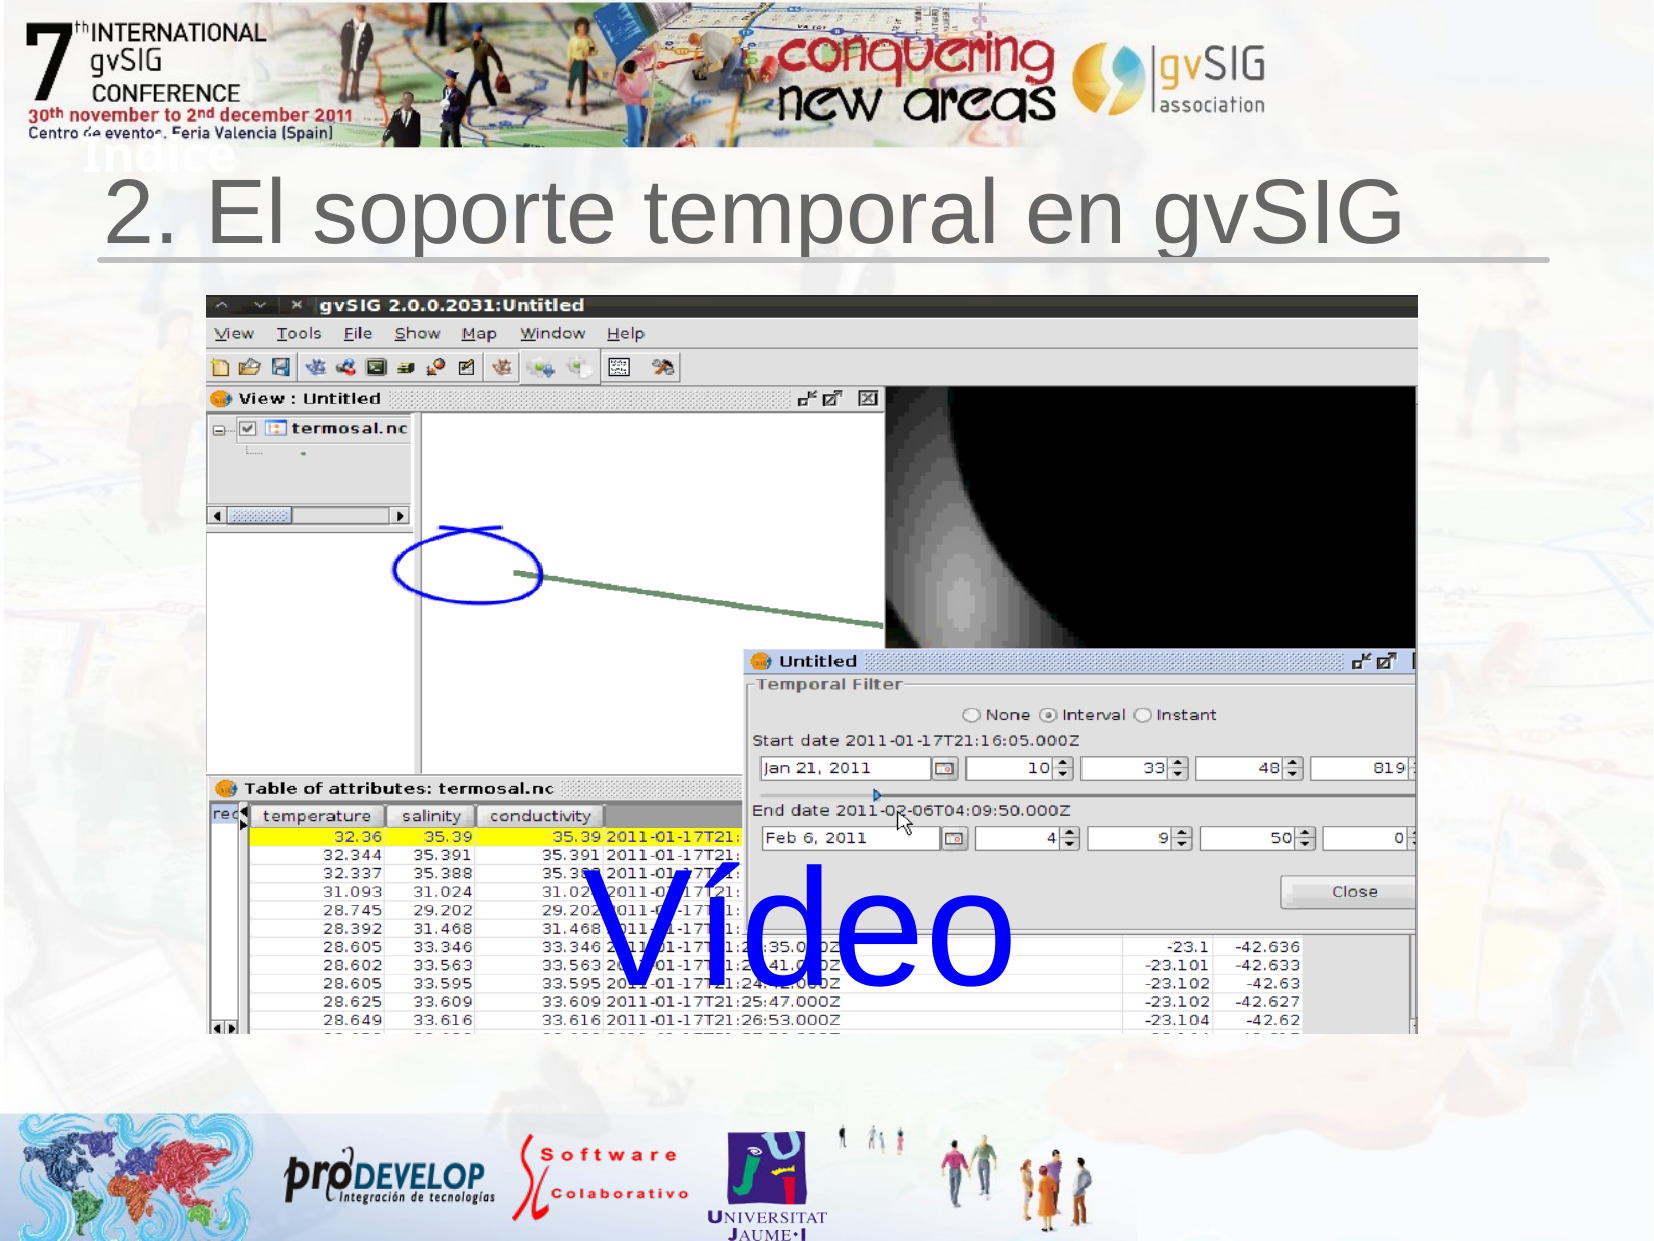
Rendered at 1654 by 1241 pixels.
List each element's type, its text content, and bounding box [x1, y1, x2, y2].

text_box 2. El soporte temporal en gvSIG [88, 153, 1424, 271]
title Índice [82, 49, 1571, 257]
text_box Vídeo [568, 826, 1034, 1028]
picture [0, 0, 1654, 1241]
